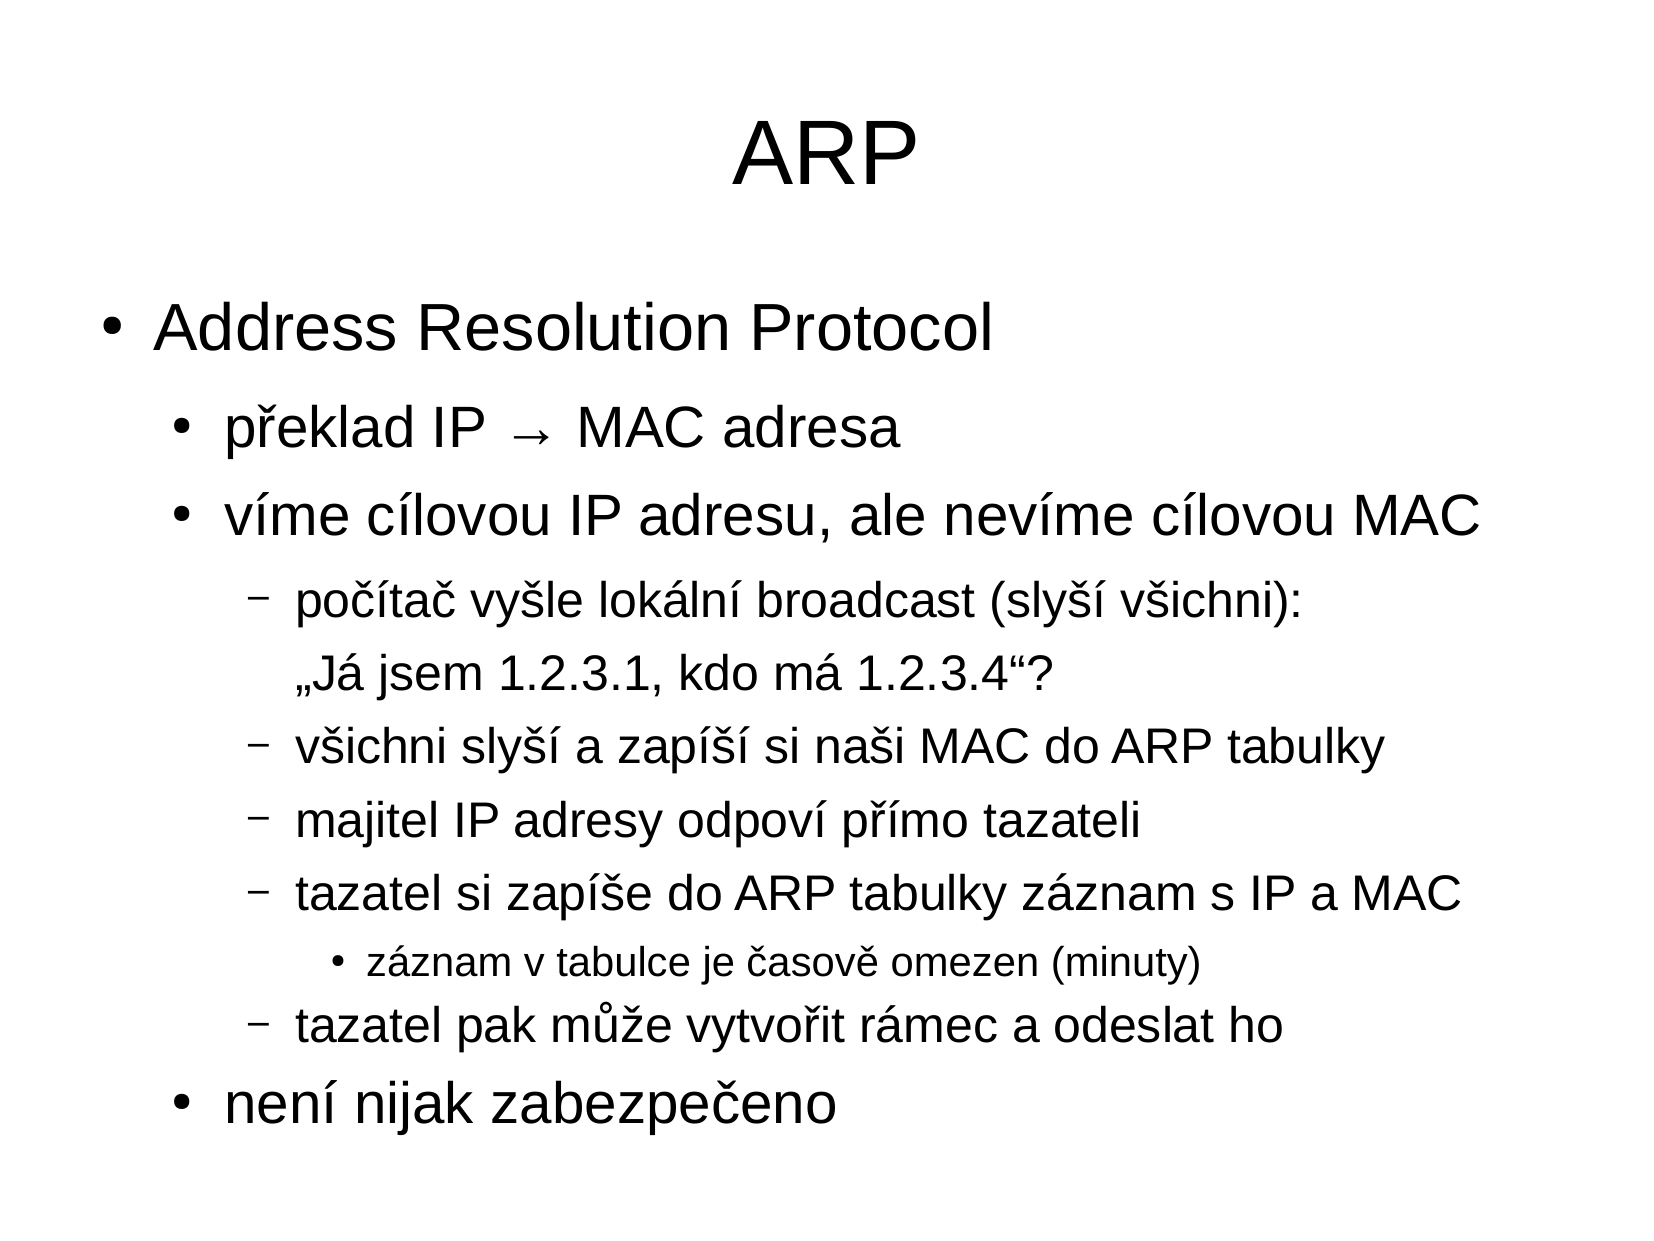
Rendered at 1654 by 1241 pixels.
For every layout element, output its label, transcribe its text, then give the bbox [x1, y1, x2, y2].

title ARP [82, 56, 1571, 250]
list Address Resolution Protocol překlad IP → MAC adresa víme cílovou IP adresu, ale nevíme cílovou MAC počítač vyšle lokální broadcast (slyší všichni): „Já jsem 1.2.3.1, kdo má 1.2.3.4“? všichni slyší a zapíší si naši MAC do ARP tabulky majitel IP adresy odpoví přímo tazateli tazatel si zapíše do ARP tabulky záznam s IP a MAC záznam v tabulce je časově omezen (minuty) tazatel pak může vytvořit rámec a odeslat ho není nijak zabezpečeno [82, 290, 1571, 1136]
